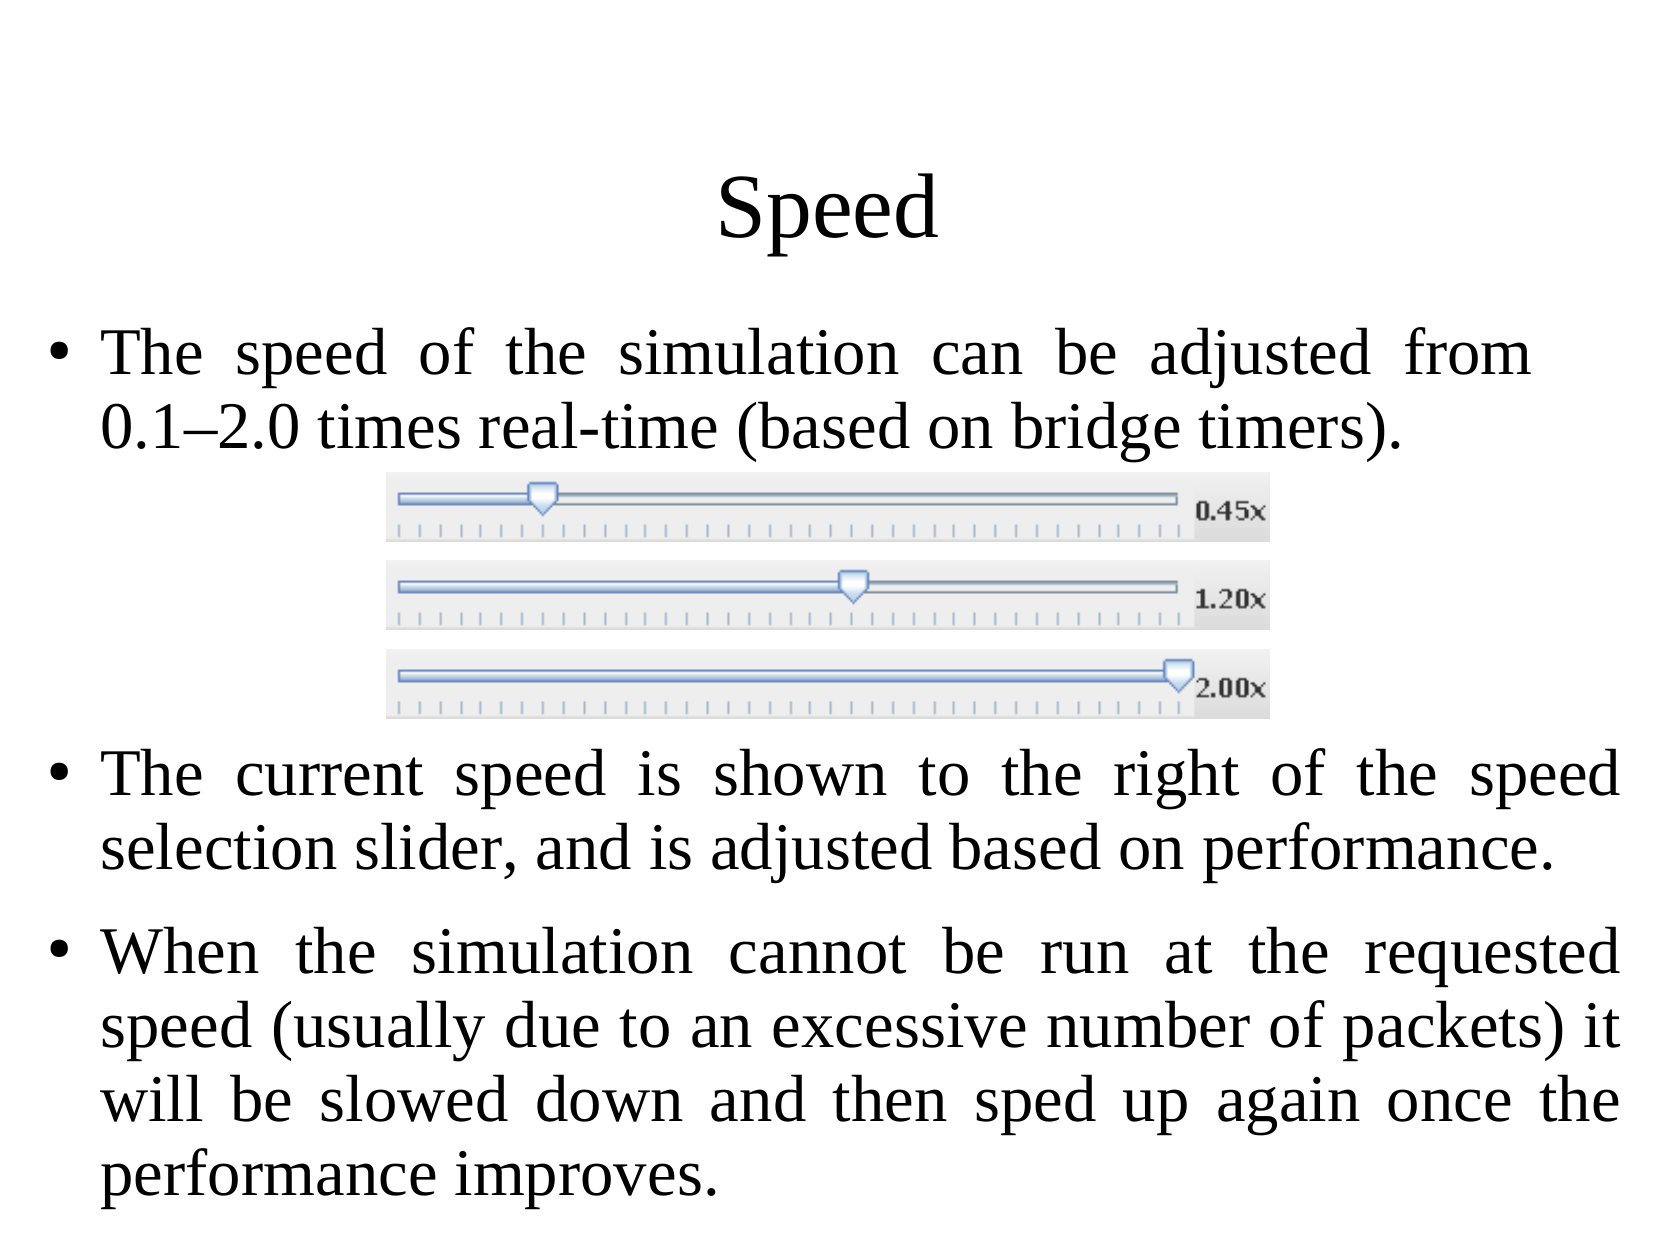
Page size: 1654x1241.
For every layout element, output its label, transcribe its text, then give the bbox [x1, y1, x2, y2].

picture [386, 472, 1270, 542]
title Speed [121, 102, 1534, 311]
picture [386, 560, 1270, 630]
list The speed of the simulation can be adjusted from 0.1–2.0 times real-time (based on bridge timers). [29, 315, 1536, 473]
picture [386, 649, 1270, 719]
list The current speed is shown to the right of the speed selection slider, and is adjusted based on performance. When the simulation cannot be run at the requested speed (usually due to an excessive number of packets) it will be slowed down and then sped up again once the performance improves. [29, 736, 1625, 1211]
